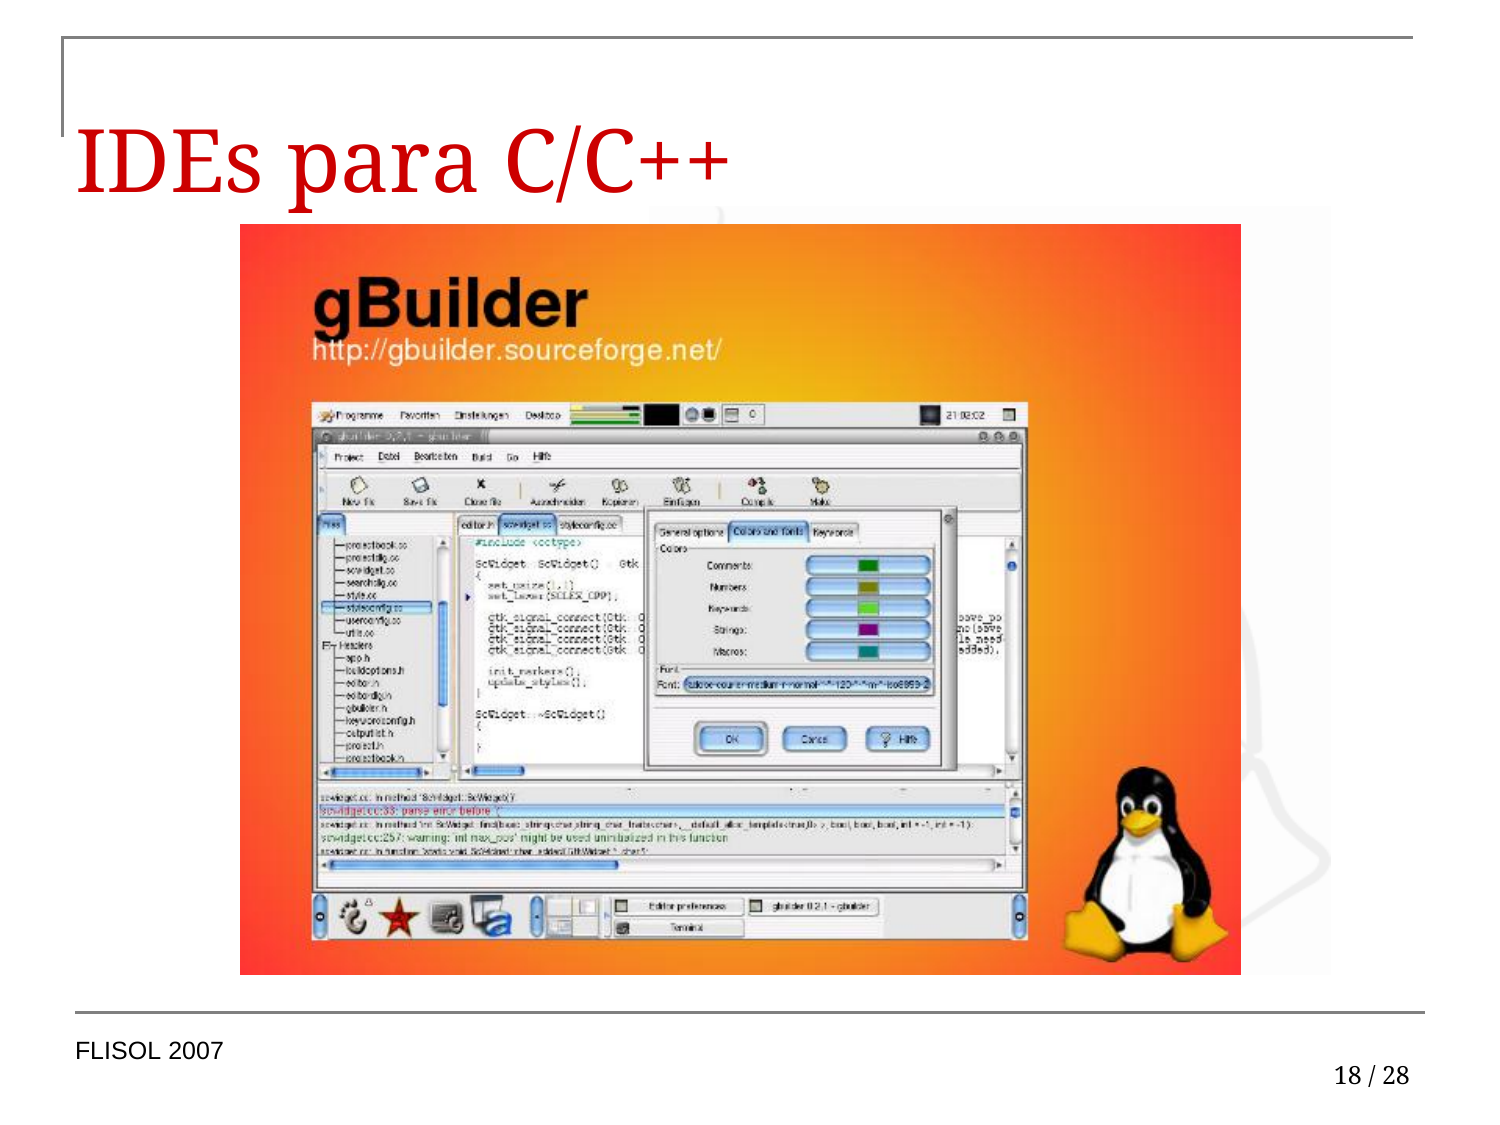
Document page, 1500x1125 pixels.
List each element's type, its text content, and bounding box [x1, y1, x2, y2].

title IDEs para C/C++ [75, 52, 1426, 264]
picture [240, 224, 1331, 975]
